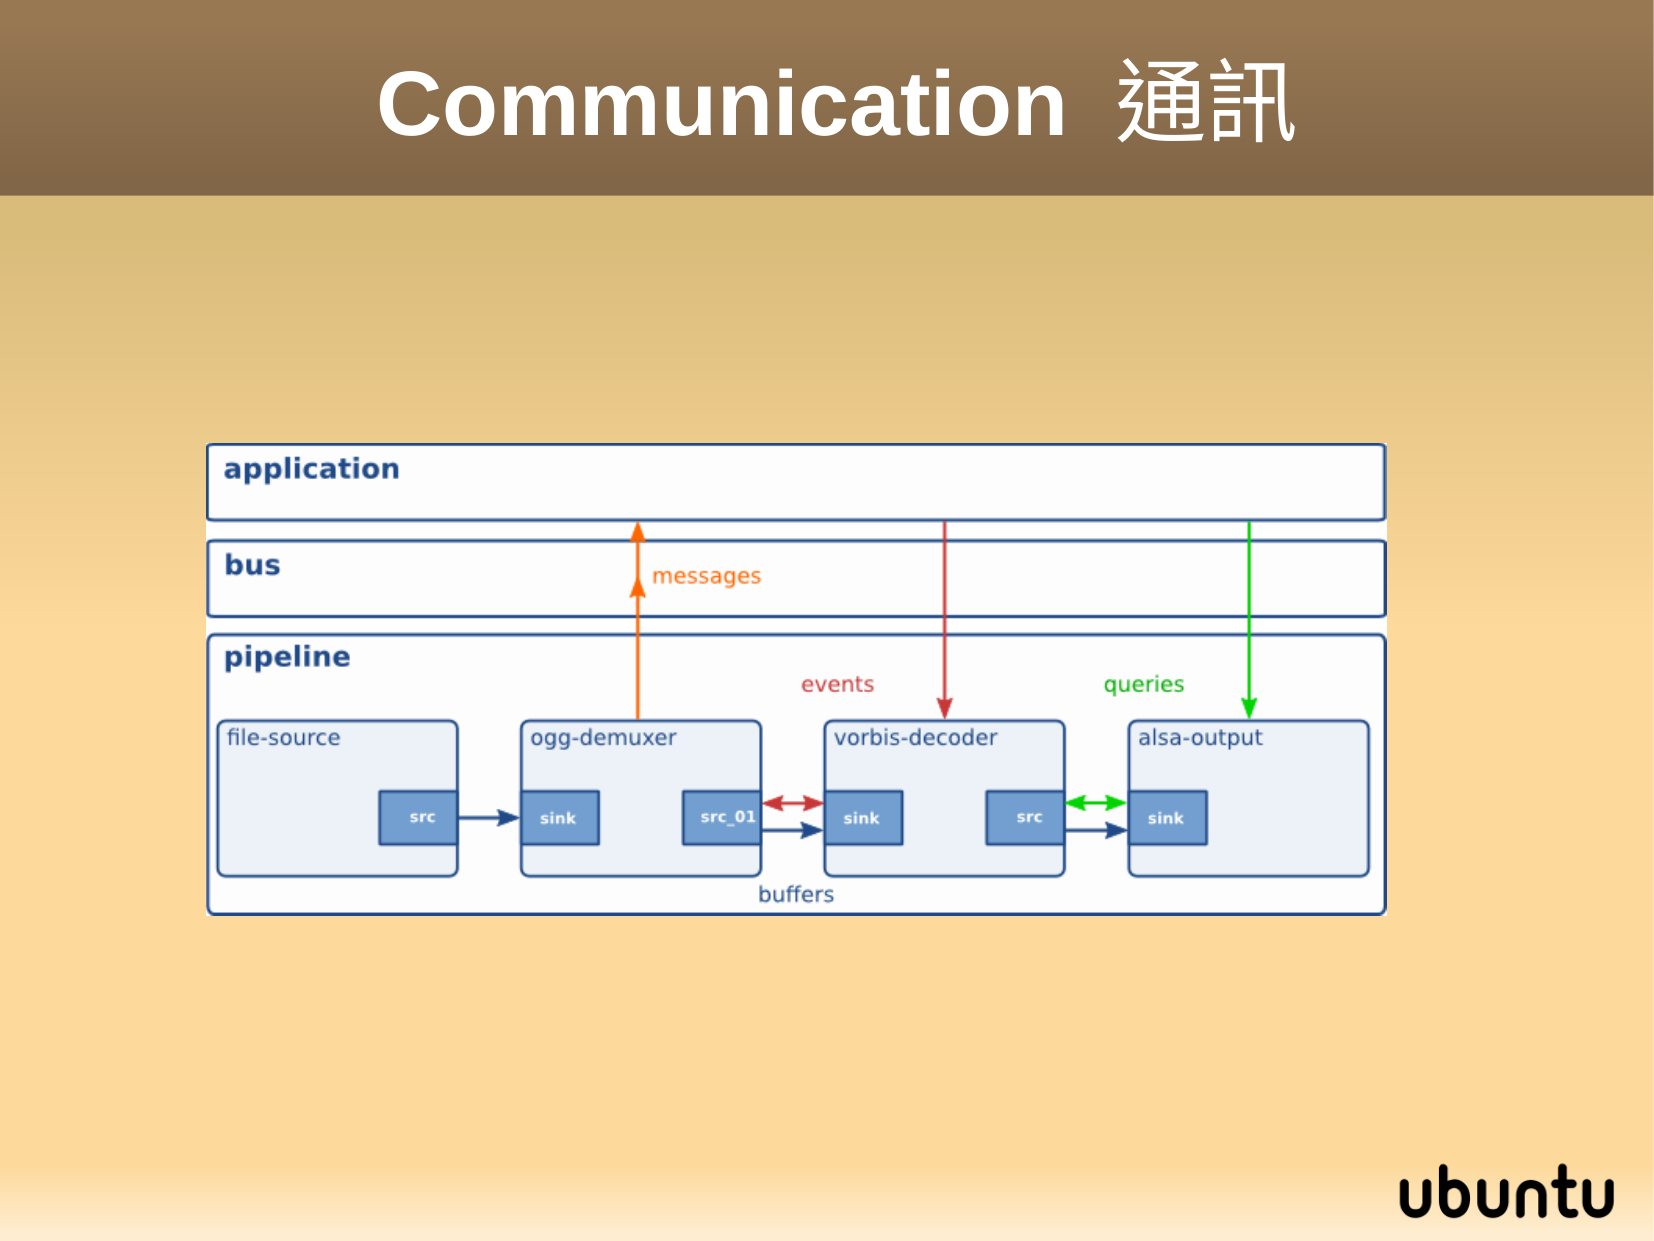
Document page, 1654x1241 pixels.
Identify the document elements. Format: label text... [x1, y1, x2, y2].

picture [0, 0, 1654, 1241]
title Communication 通訊 [76, 7, 1565, 200]
